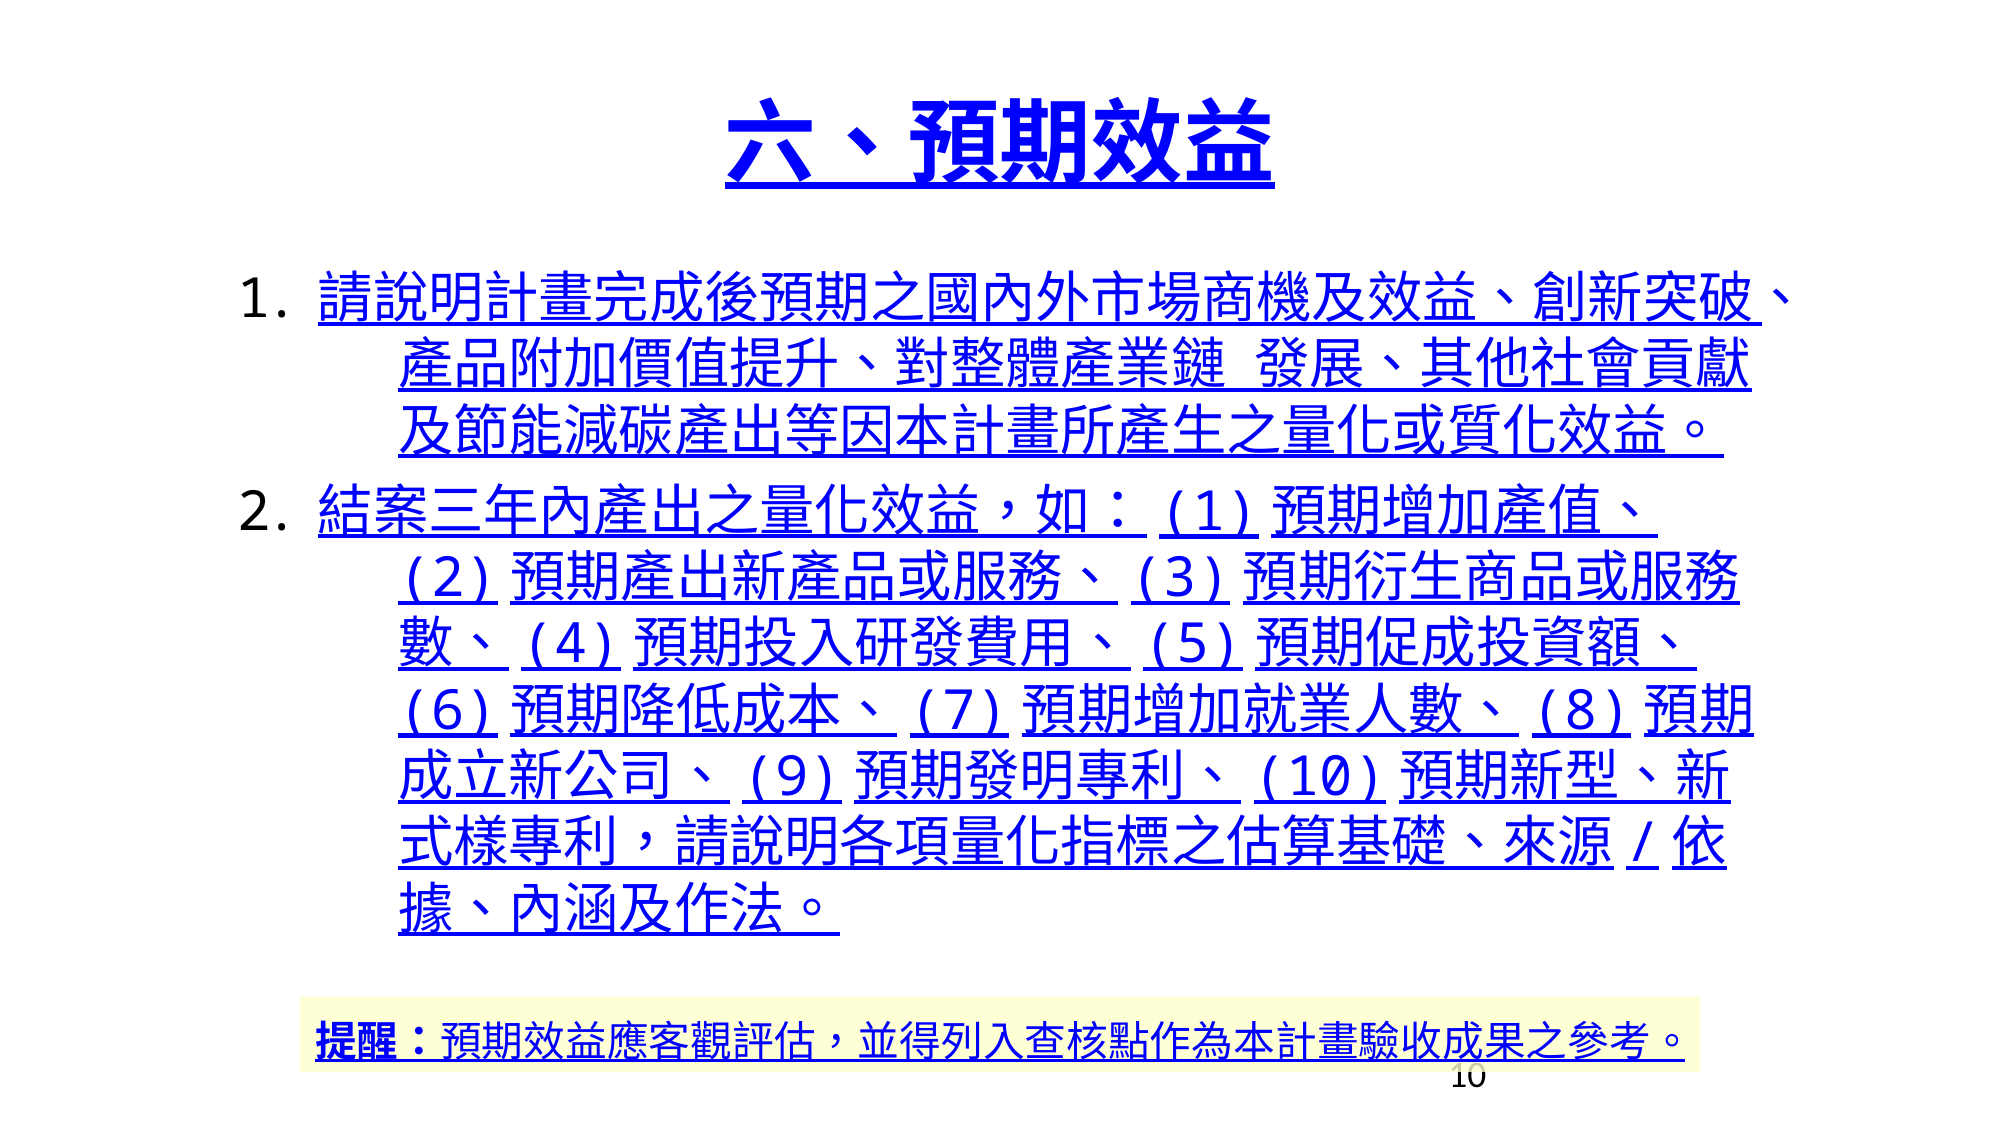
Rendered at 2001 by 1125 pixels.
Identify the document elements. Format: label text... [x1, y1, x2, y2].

text_box 10 [1433, 1042, 1900, 1103]
title 六、預期效益 [99, 45, 1900, 233]
text_box 請說明計畫完成後預期之國內外市場商機及效益、創新突破、產品附加價值提升、對整體產業鏈 發展、其他社會貢獻及節能減碳產出等因本計畫所產生之量化或質化效益。 結案三年內產出之量化效益，如：(1)預期增加產值、(2)預期產出新產品或服務、(3)預期衍生商品或服務數、(4)預期投入研發費用、(5)預期促成投資額、(6)預期降低成本、(7)預期增加就業人數、(8)預期成立新公司、(9)預期發明專利、(10)預期新型、新式樣專利，請說明各項量化指標之估算基礎、來源/依據、內涵及作法。 [222, 254, 1778, 1021]
text_box 提醒：預期效益應客觀評估，並得列入查核點作為本計畫驗收成果之參考。 [300, 997, 1700, 1072]
